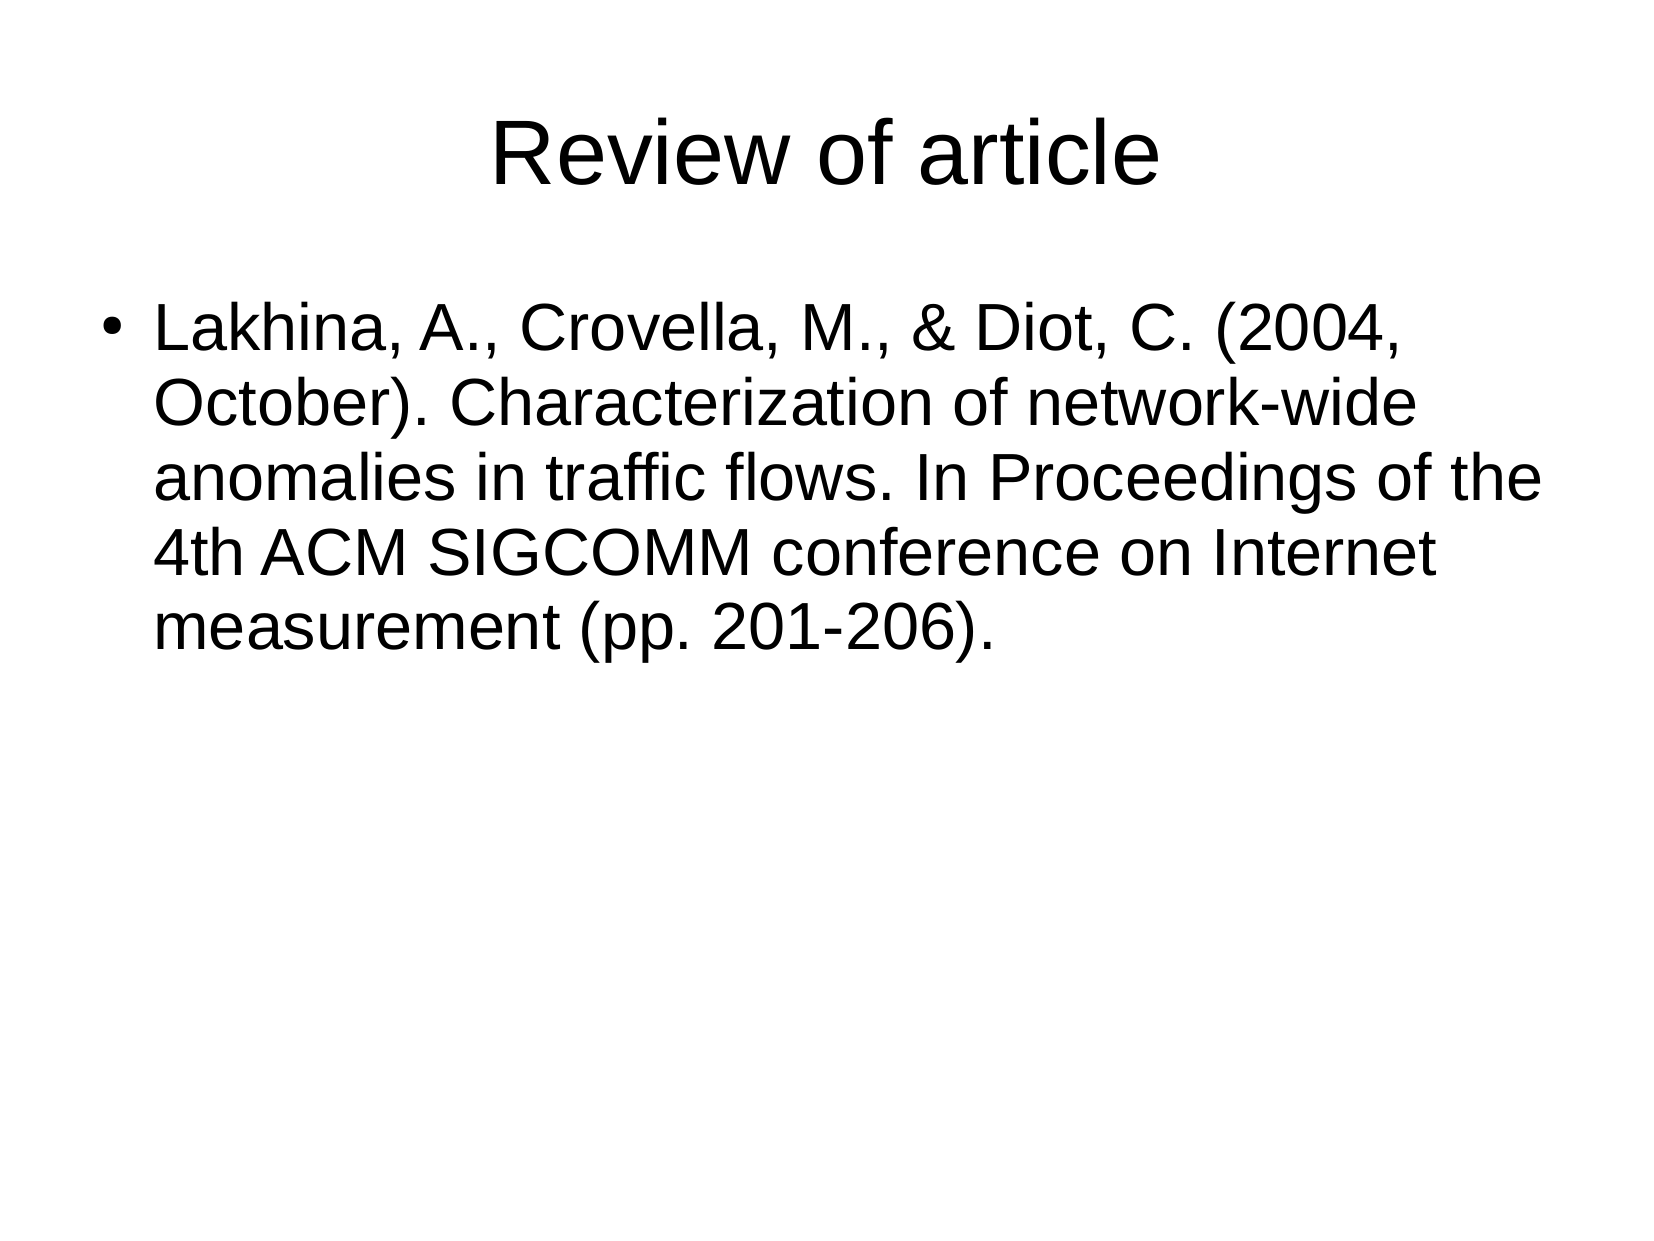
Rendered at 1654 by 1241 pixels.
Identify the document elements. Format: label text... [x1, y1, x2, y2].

list Lakhina, A., Crovella, M., & Diot, C. (2004, October). Characterization of network-wide anomalies in traffic flows. In Proceedings of the 4th ACM SIGCOMM conference on Internet measurement (pp. 201-206). [82, 290, 1571, 1010]
title Review of article [82, 49, 1571, 257]
